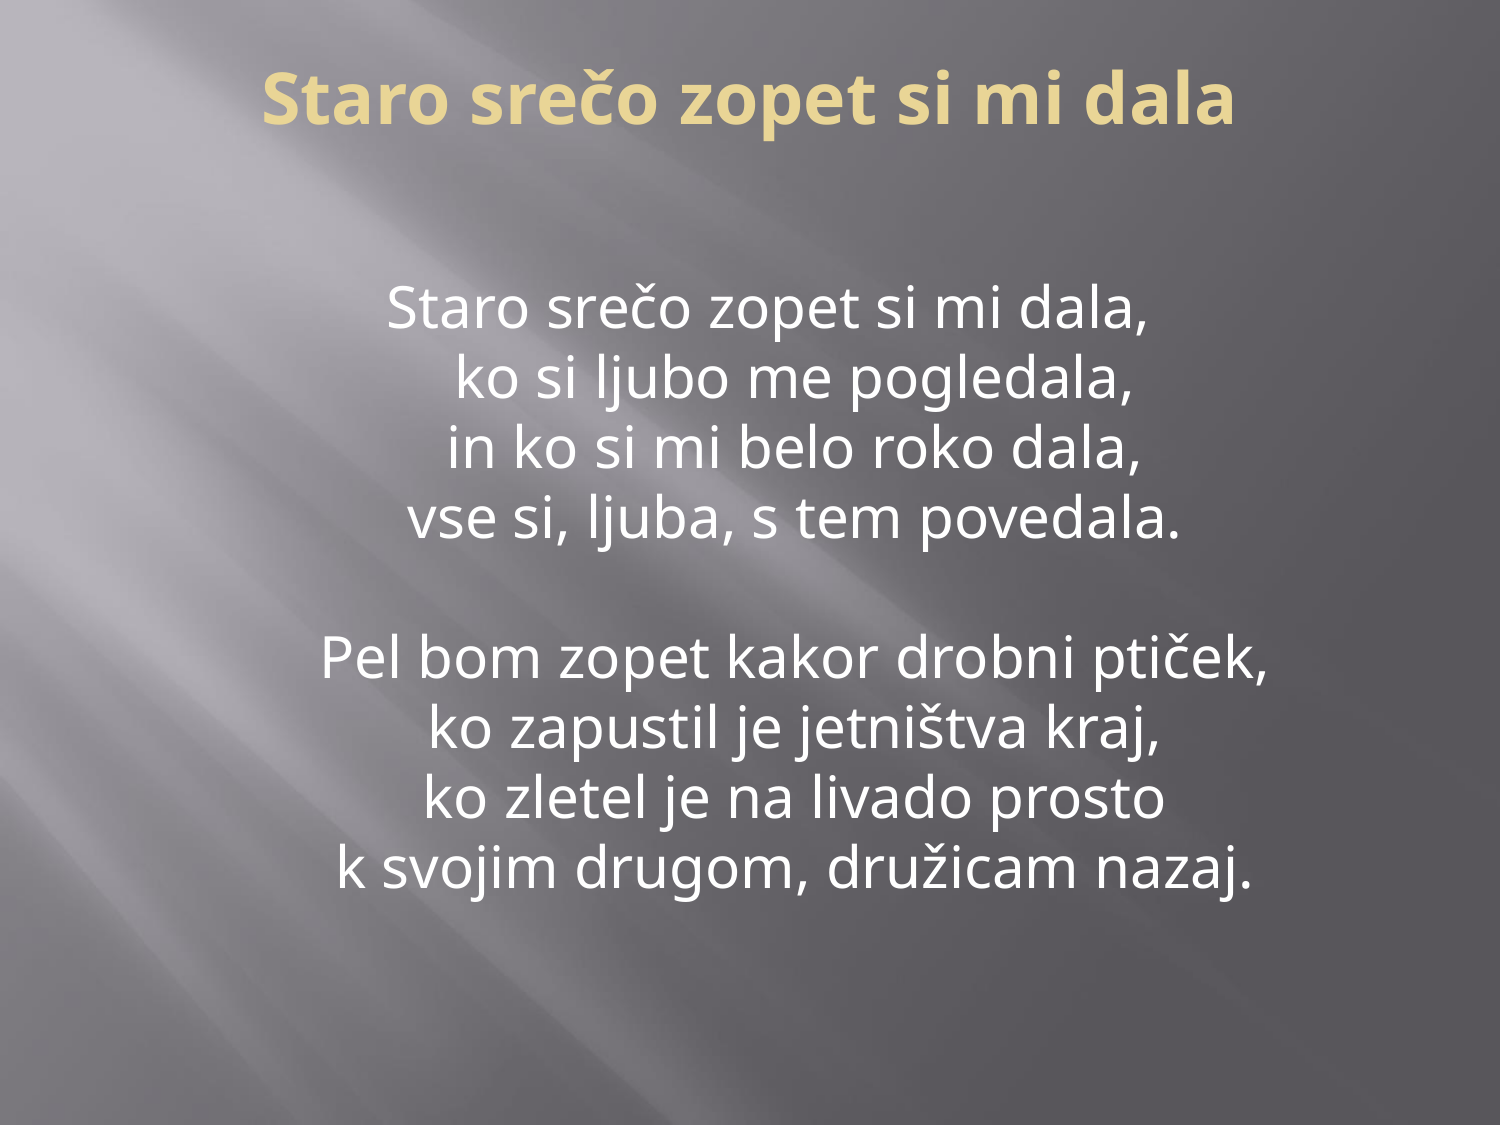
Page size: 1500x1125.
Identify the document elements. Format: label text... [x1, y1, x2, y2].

list Staro srečo zopet si mi dala, ko si ljubo me pogledala, in ko si mi belo roko dala, vse si, ljuba, s tem povedala. Pel bom zopet kakor drobni ptiček, ko zapustil je jetništva kraj, ko zletel je na livado prosto k svojim drugom, družicam nazaj. [75, 262, 1425, 1035]
picture [0, 0, 1500, 1125]
title Staro srečo zopet si mi dala [75, 45, 1425, 233]
